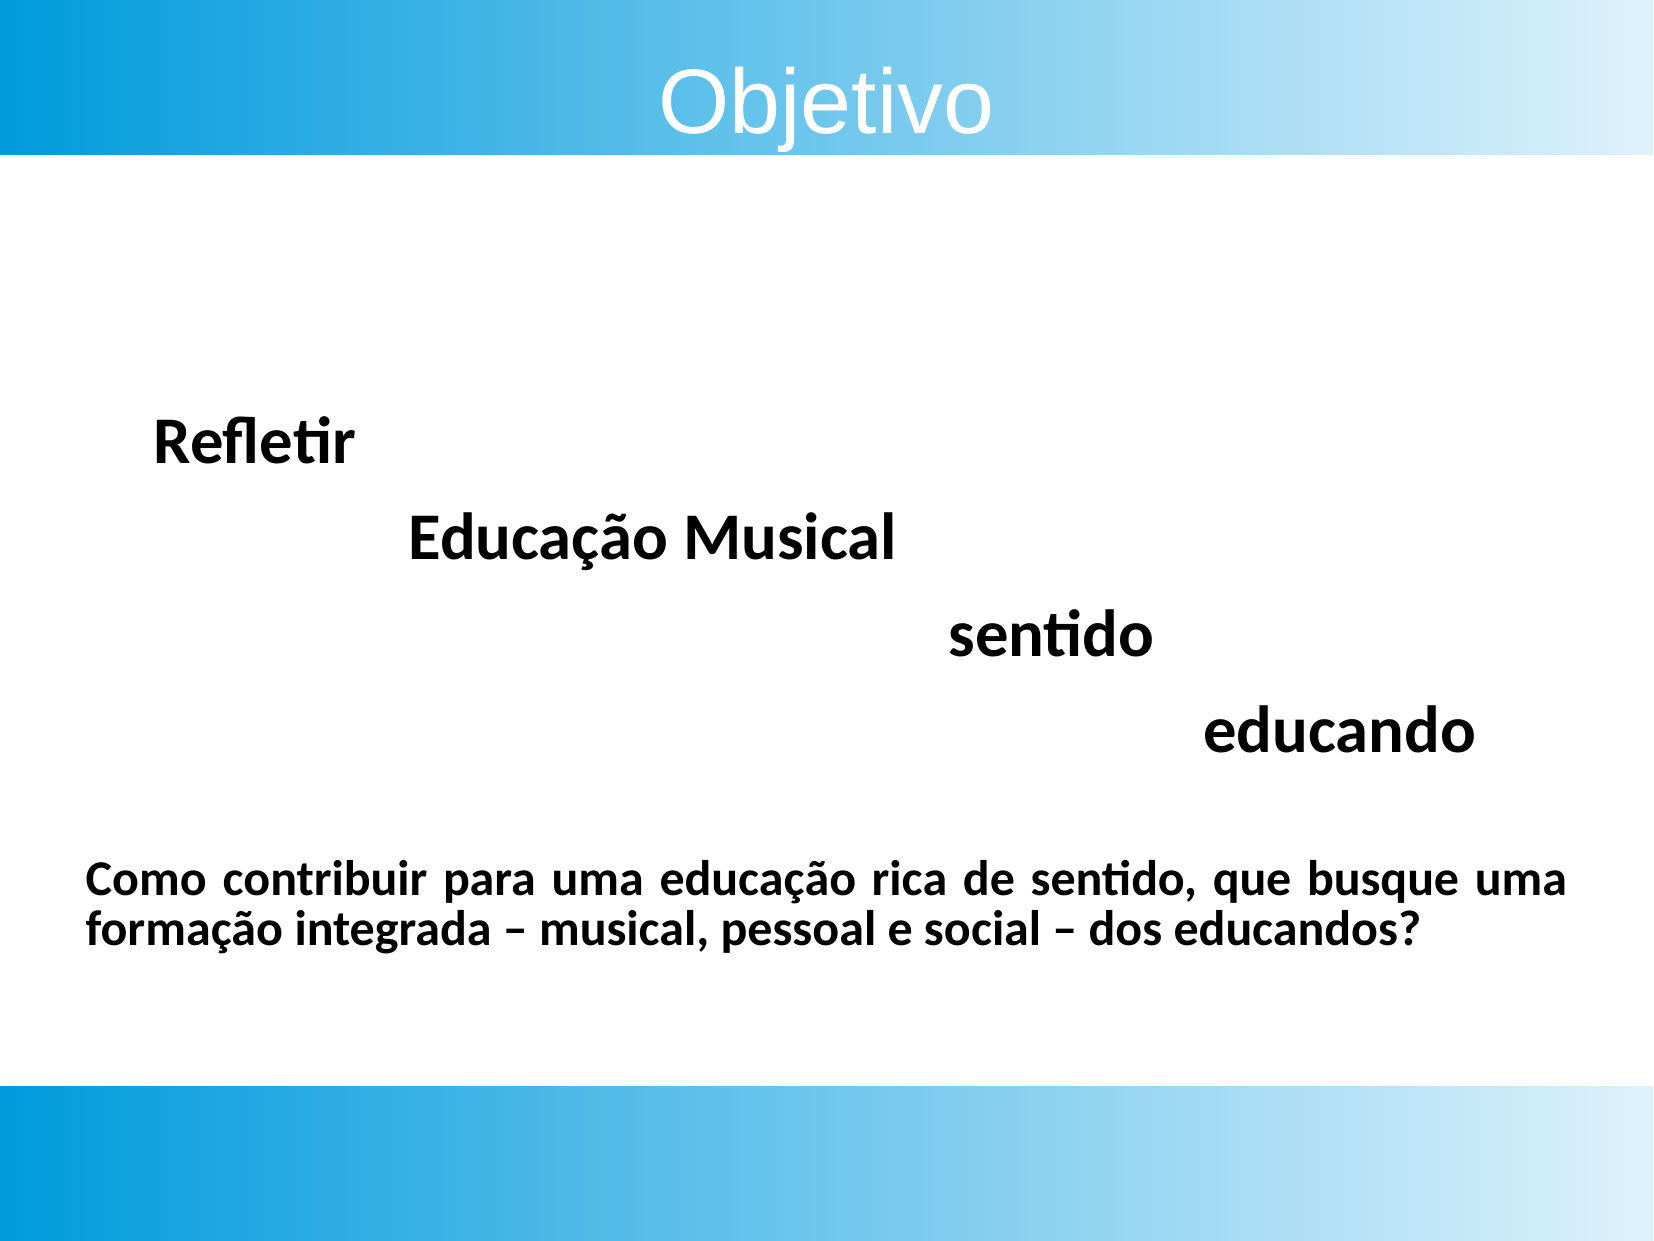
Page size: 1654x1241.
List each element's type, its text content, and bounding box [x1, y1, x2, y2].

text_box Como contribuir para uma educação rica de sentido, que busque uma formação integrada – musical, pessoal e social – dos educandos? [70, 850, 1583, 1073]
title Objetivo [82, 49, 1571, 155]
list Refletir Educação Musical sentido educando [153, 413, 1501, 832]
